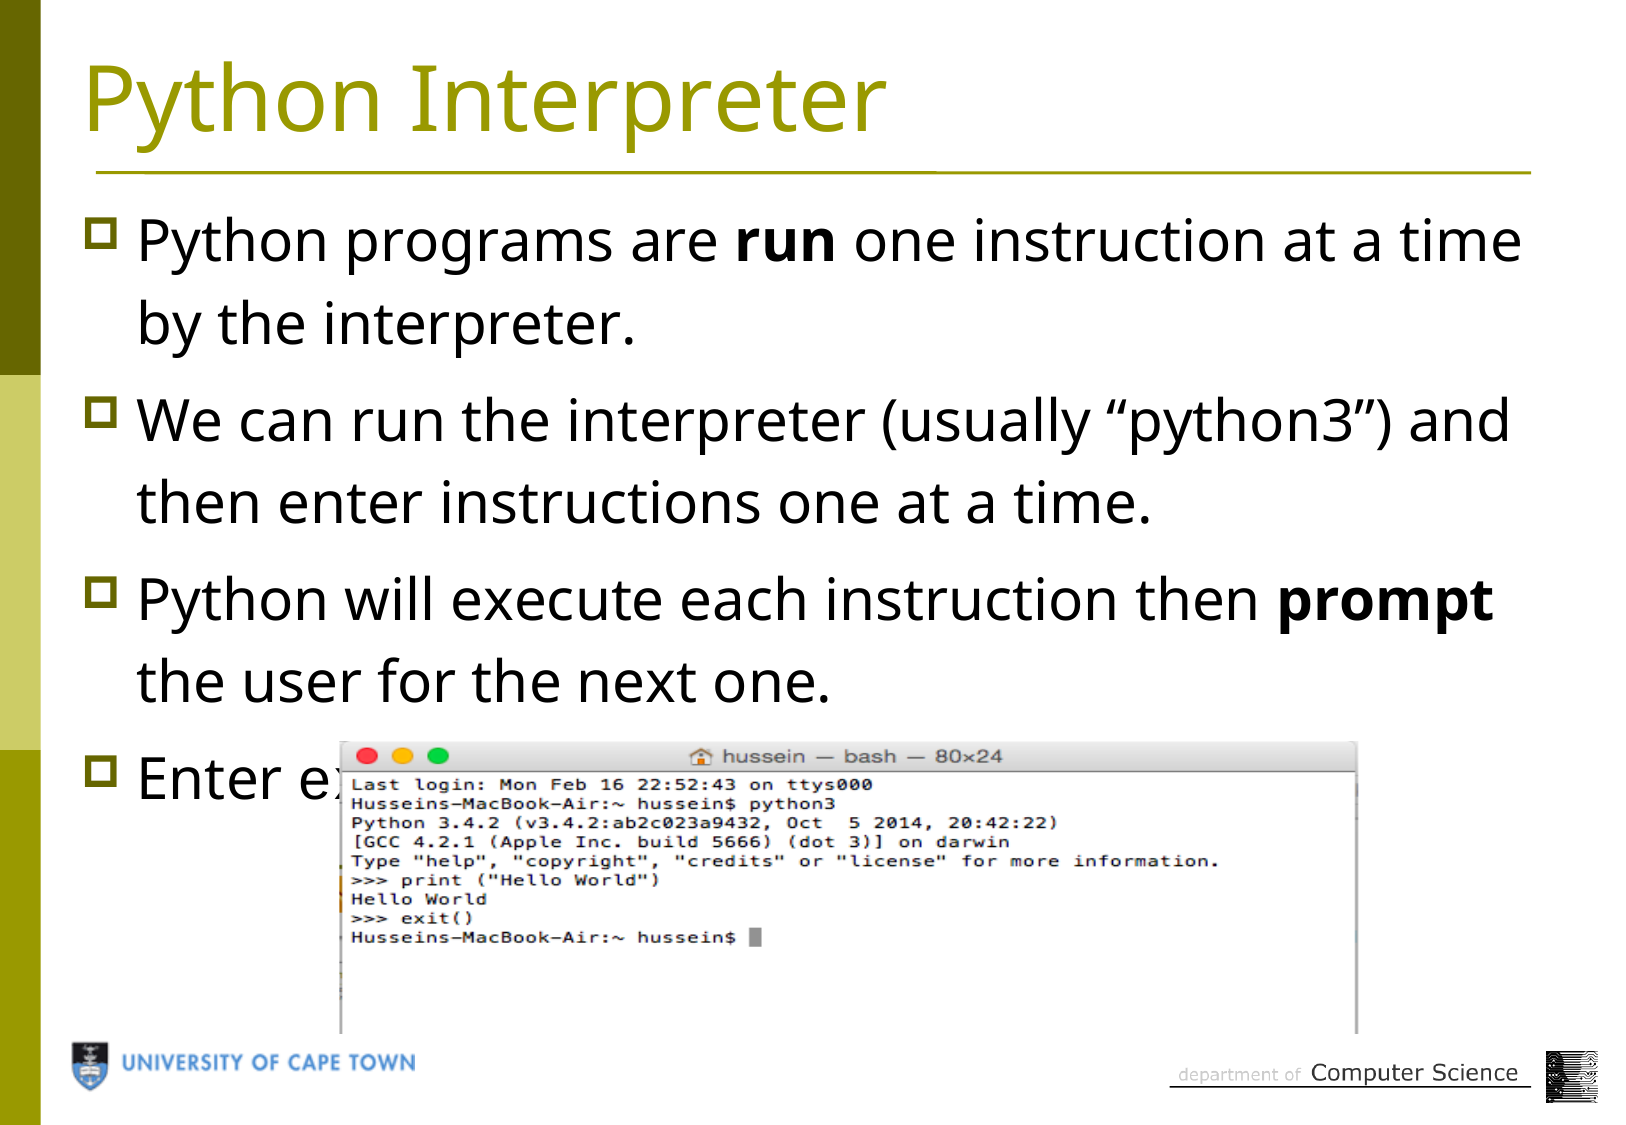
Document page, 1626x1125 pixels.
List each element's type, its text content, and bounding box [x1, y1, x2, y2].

list Python programs are run one instruction at a time by the interpreter. We can run the interpreter (usually “python3”) and then enter instructions one at a time. Python will execute each instruction then prompt the user for the next one. Enter exit() to end. [81, 196, 1543, 1005]
title Python Interpreter [81, 29, 1543, 172]
picture [1546, 1051, 1598, 1103]
picture [61, 741, 1359, 1103]
picture [1169, 1043, 1532, 1091]
